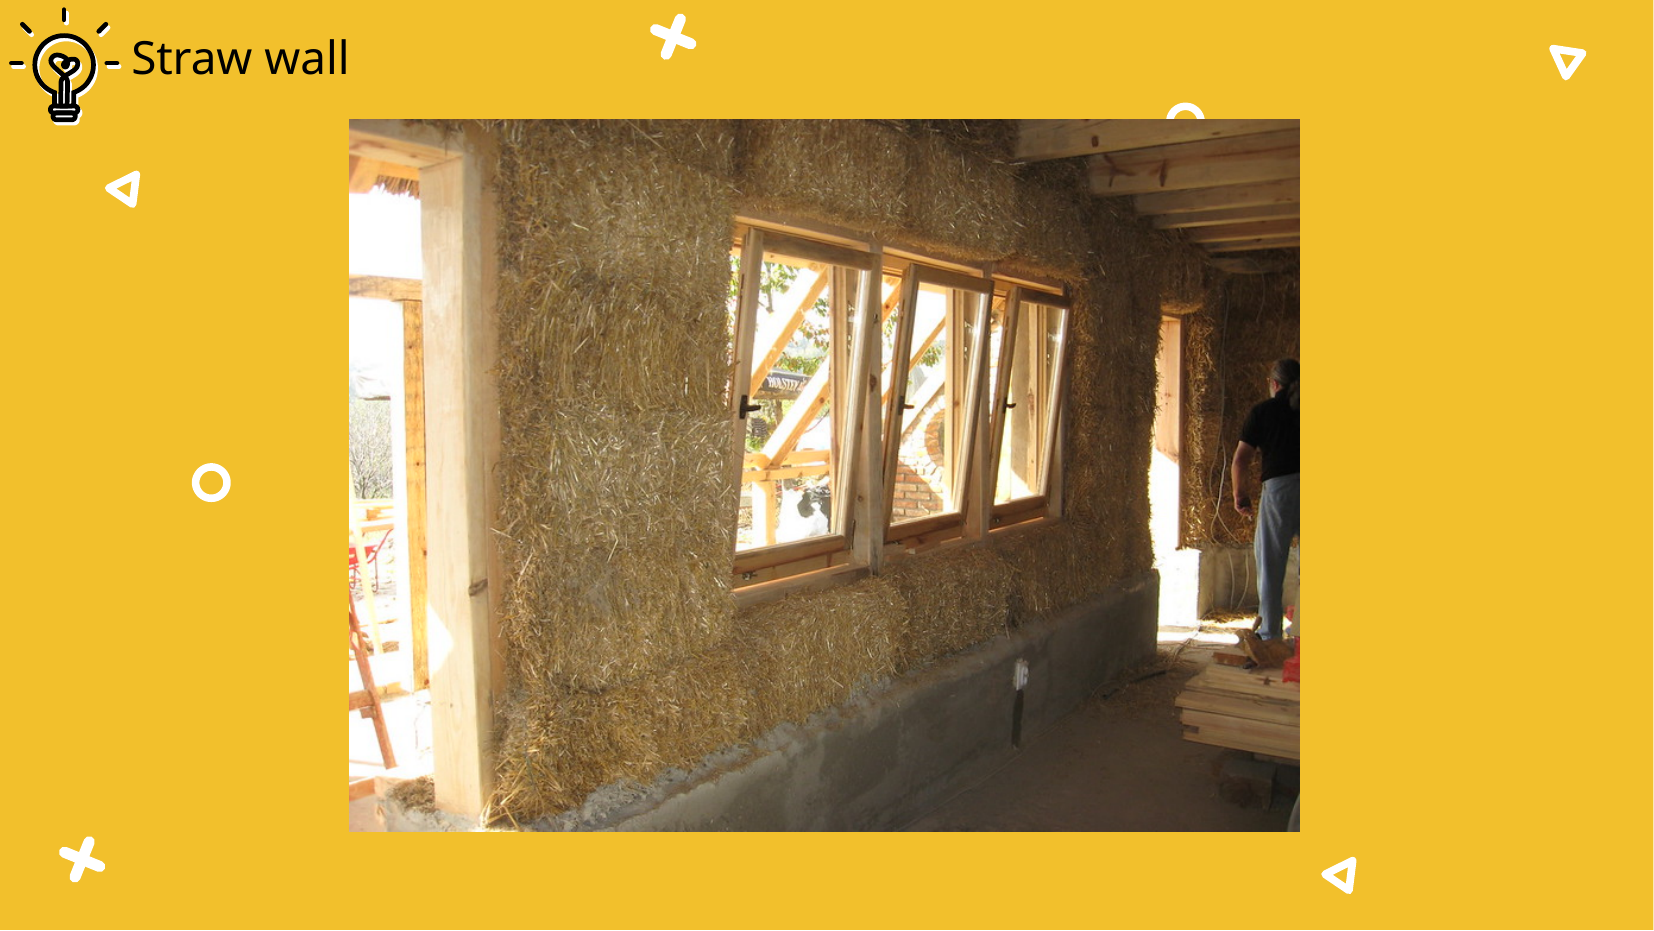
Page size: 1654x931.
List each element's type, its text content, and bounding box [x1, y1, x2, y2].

picture [349, 119, 1300, 832]
title Straw wall [131, 0, 1447, 120]
